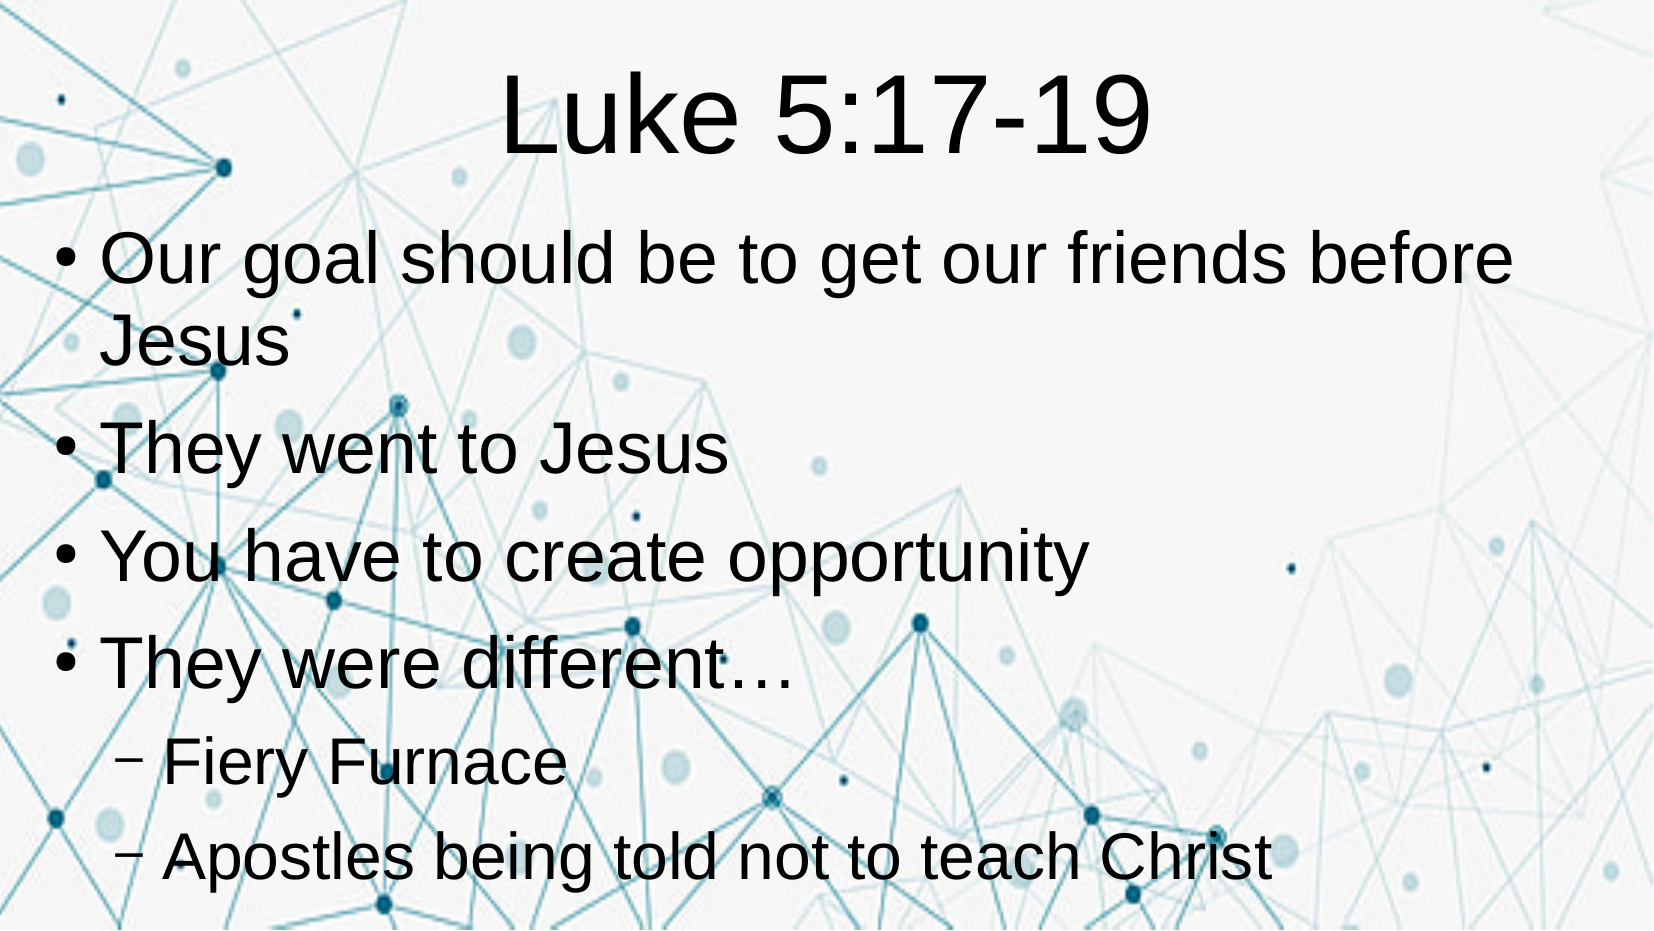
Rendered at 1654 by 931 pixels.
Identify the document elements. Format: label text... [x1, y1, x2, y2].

picture [0, 0, 1654, 930]
title Luke 5:17-19 [82, 37, 1571, 193]
list Our goal should be to get our friends before Jesus They went to Jesus You have to create opportunity They were different… Fiery Furnace Apostles being told not to teach Christ [37, 217, 1613, 901]
